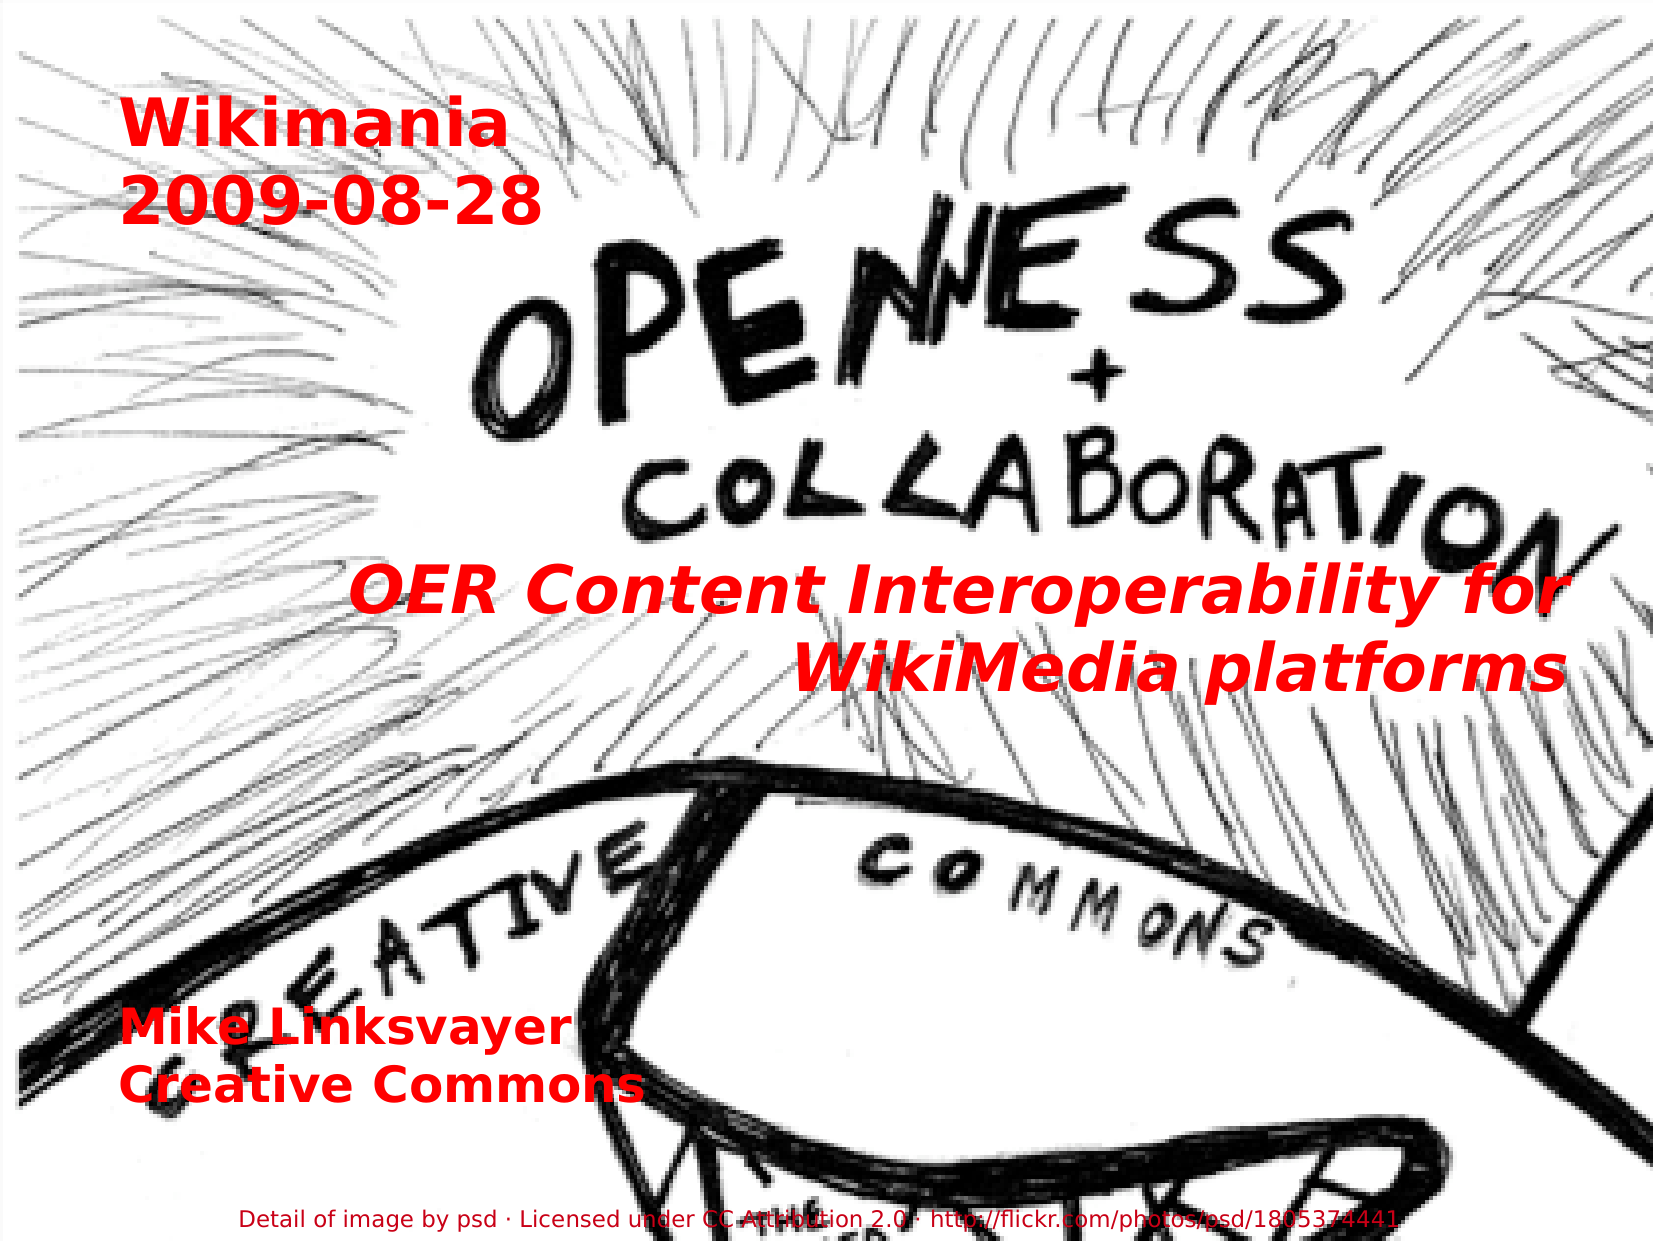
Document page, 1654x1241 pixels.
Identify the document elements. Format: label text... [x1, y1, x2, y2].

subtitle Wikimania 2009-08-28 OER Content Interoperability for WikiMedia platforms Mike Linksvayer Creative Commons [82, 45, 1571, 1154]
text_box Detail of image by psd · Licensed under CC Attribution 2.0 · http://flickr.com/photos/psd/1805374441 [223, 1198, 1430, 1241]
picture [0, 0, 1653, 1241]
